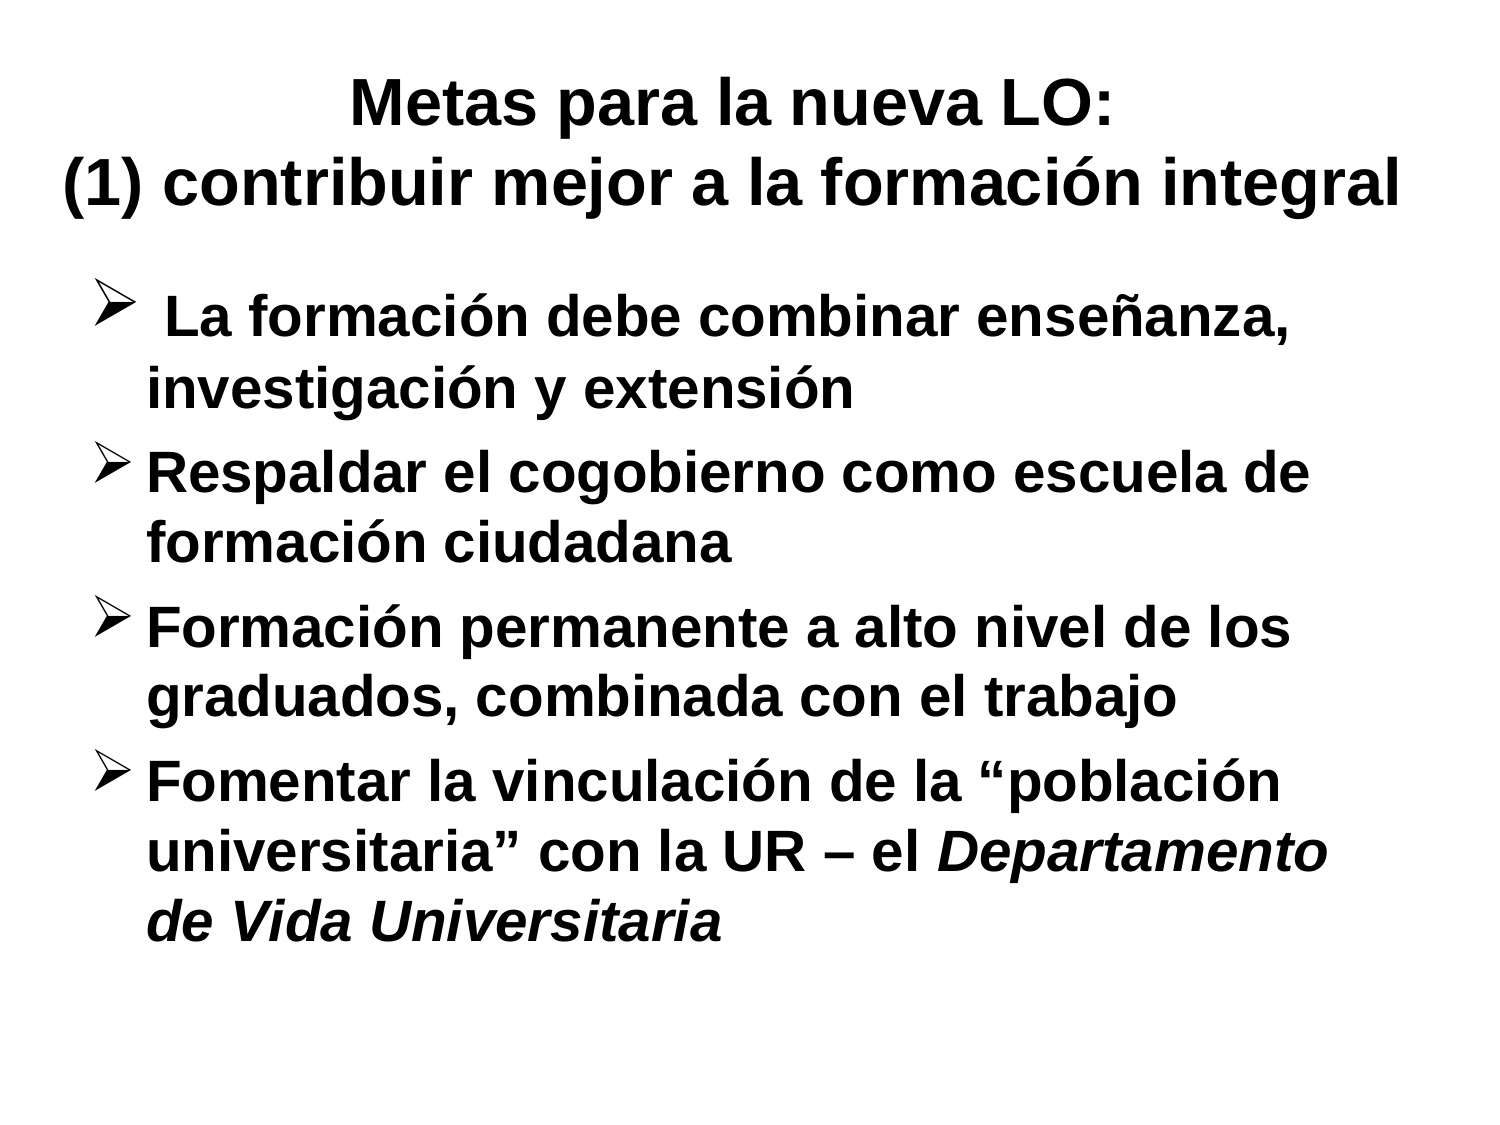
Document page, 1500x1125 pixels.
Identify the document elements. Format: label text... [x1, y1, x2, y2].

title Metas para la nueva LO: (1) contribuir mejor a la formación integral [41, 45, 1425, 233]
list La formación debe combinar enseñanza, investigación y extensión Respaldar el cogobierno como escuela de formación ciudadana Formación permanente a alto nivel de los graduados, combinada con el trabajo Fomentar la vinculación de la “población universitaria” con la UR – el Departamento de Vida Universitaria [75, 262, 1426, 1059]
